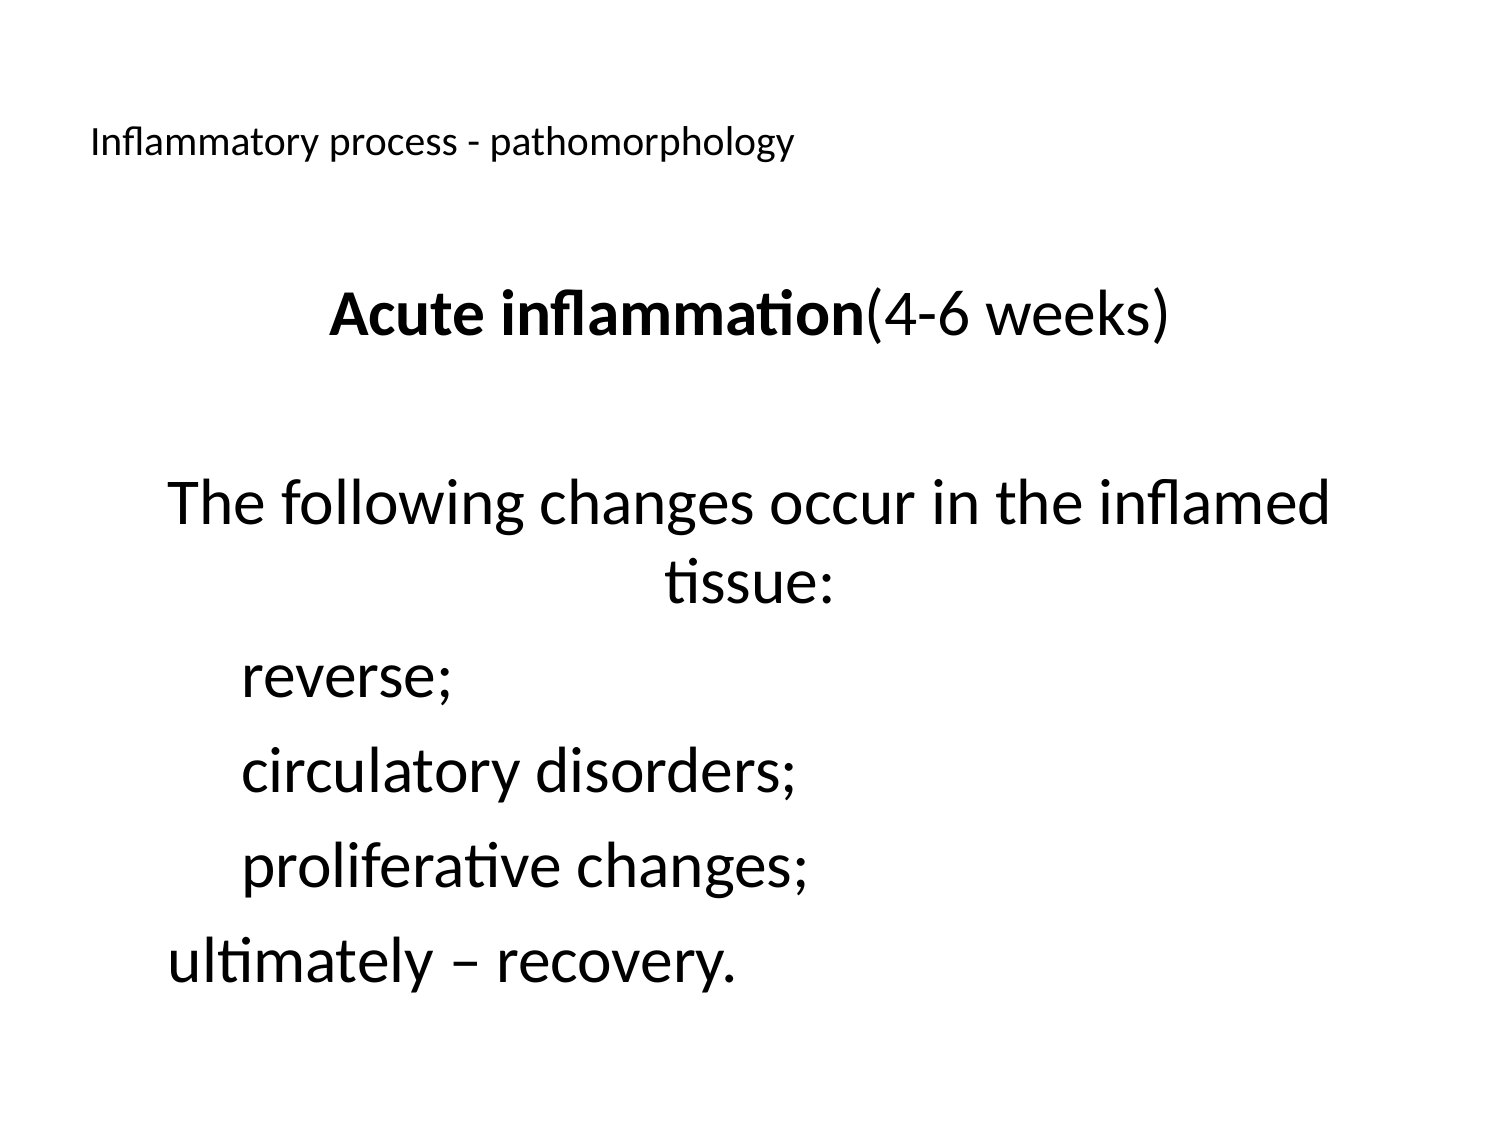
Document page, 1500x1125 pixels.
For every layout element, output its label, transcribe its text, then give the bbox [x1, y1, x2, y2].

list Acute inflammation(4-6 weeks) The following changes occur in the inflamed tissue: reverse; circulatory disorders; proliferative changes; ultimately – recovery. [75, 262, 1426, 1005]
title Inflammatory process - pathomorphology [75, 45, 1426, 233]
